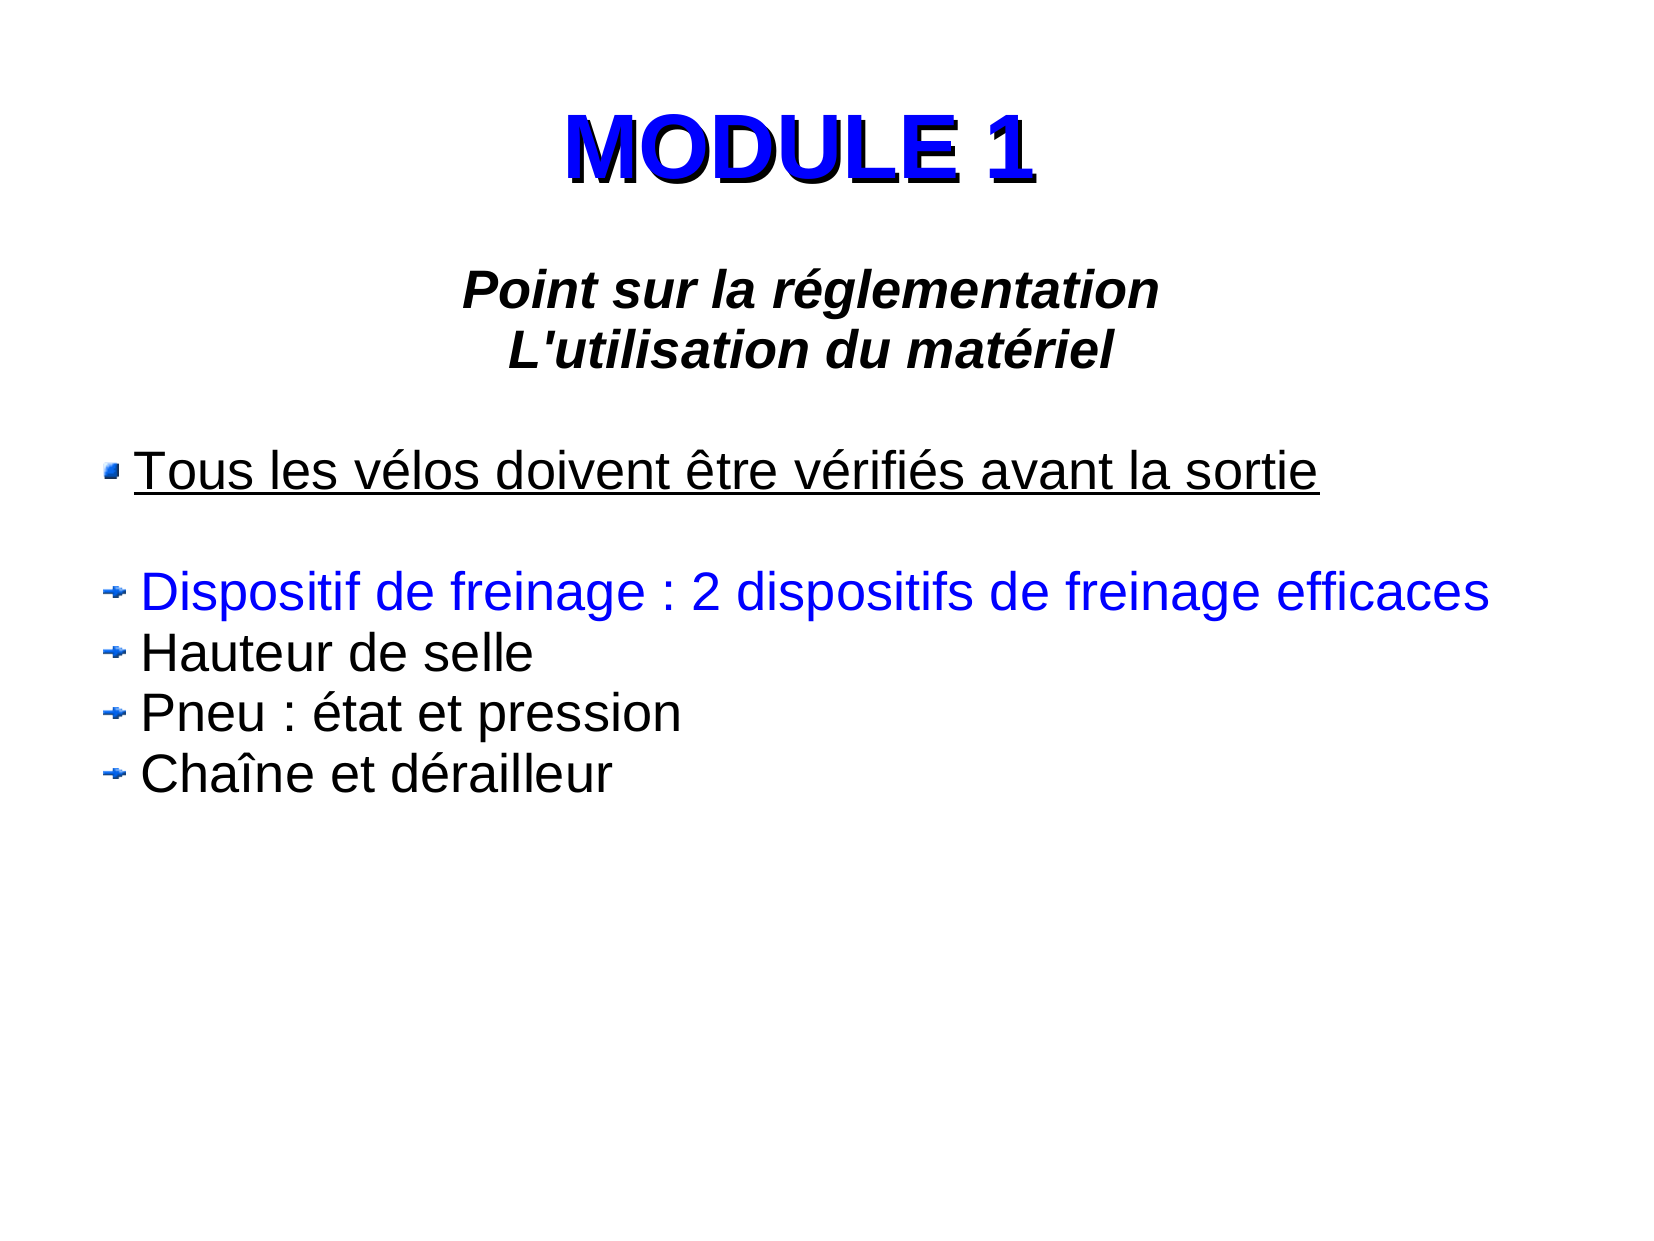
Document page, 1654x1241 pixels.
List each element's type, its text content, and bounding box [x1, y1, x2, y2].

text_box MODULE 1 Point sur la réglementation L'utilisation du matériel Tous les vélos doivent être vérifiés avant la sortie Dispositif de freinage : 2 dispositifs de freinage efficaces Hauteur de selle Pneu : état et pression Chaîne et dérailleur [88, 88, 1536, 1241]
